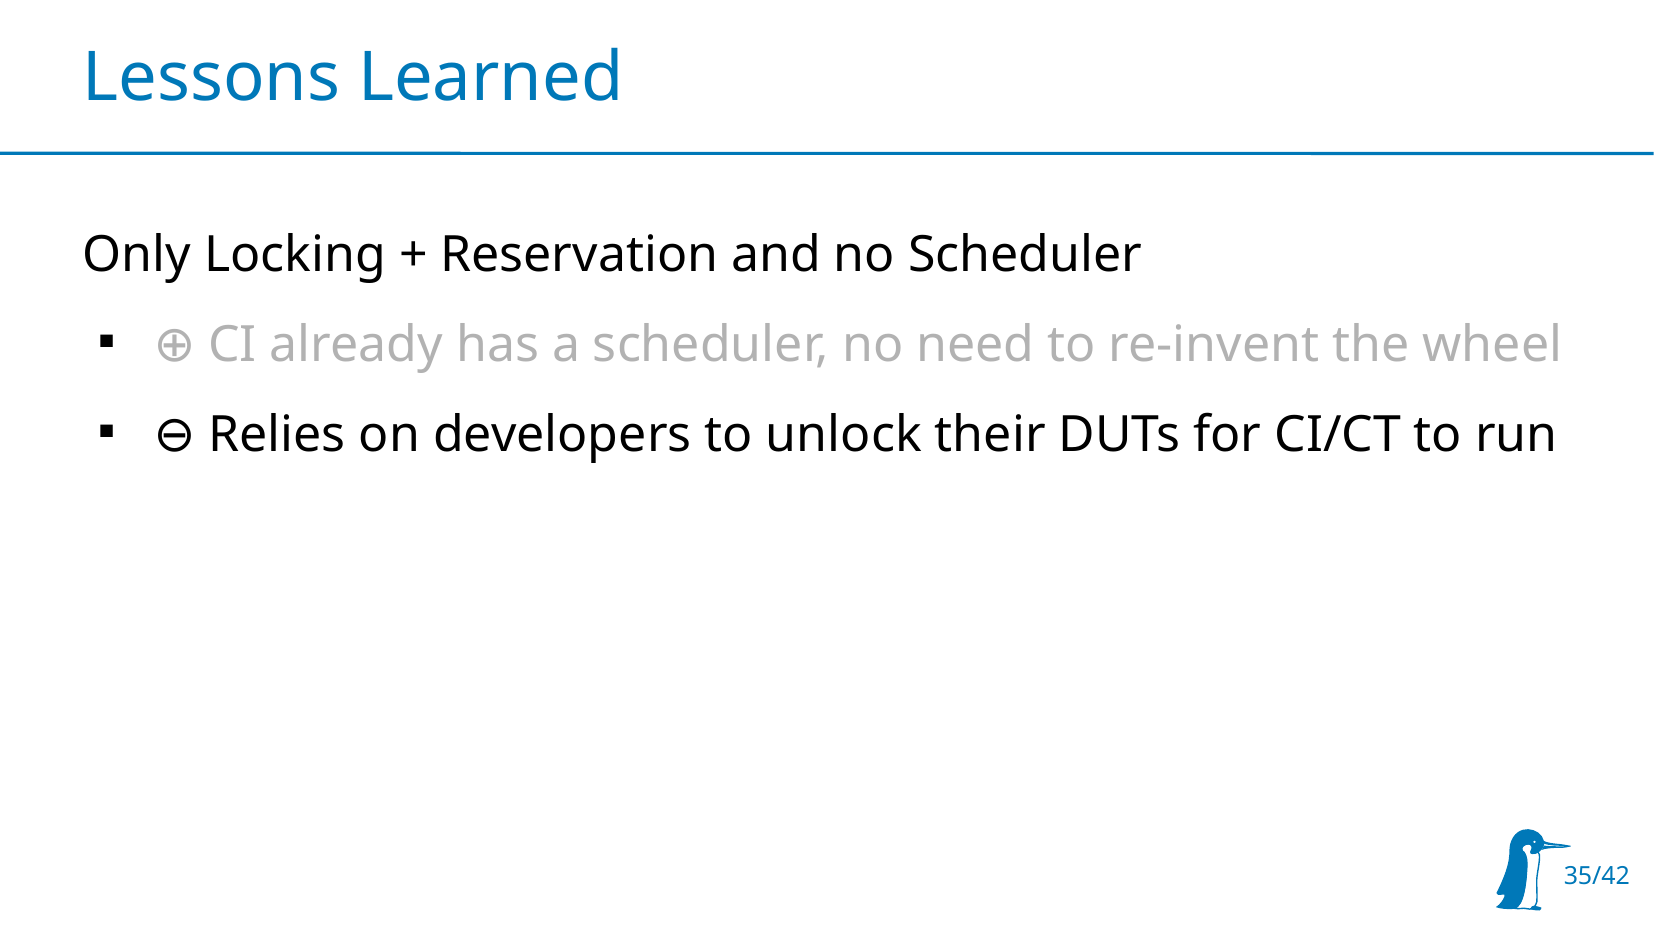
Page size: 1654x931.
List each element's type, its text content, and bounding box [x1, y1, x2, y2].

list Only Locking + Reservation and no Scheduler ⊕ CI already has a scheduler, no need to re-invent the wheel ⊖ Relies on developers to unlock their DUTs for CI/CT to run [82, 217, 1571, 861]
title Lessons Learned [82, 30, 1571, 121]
